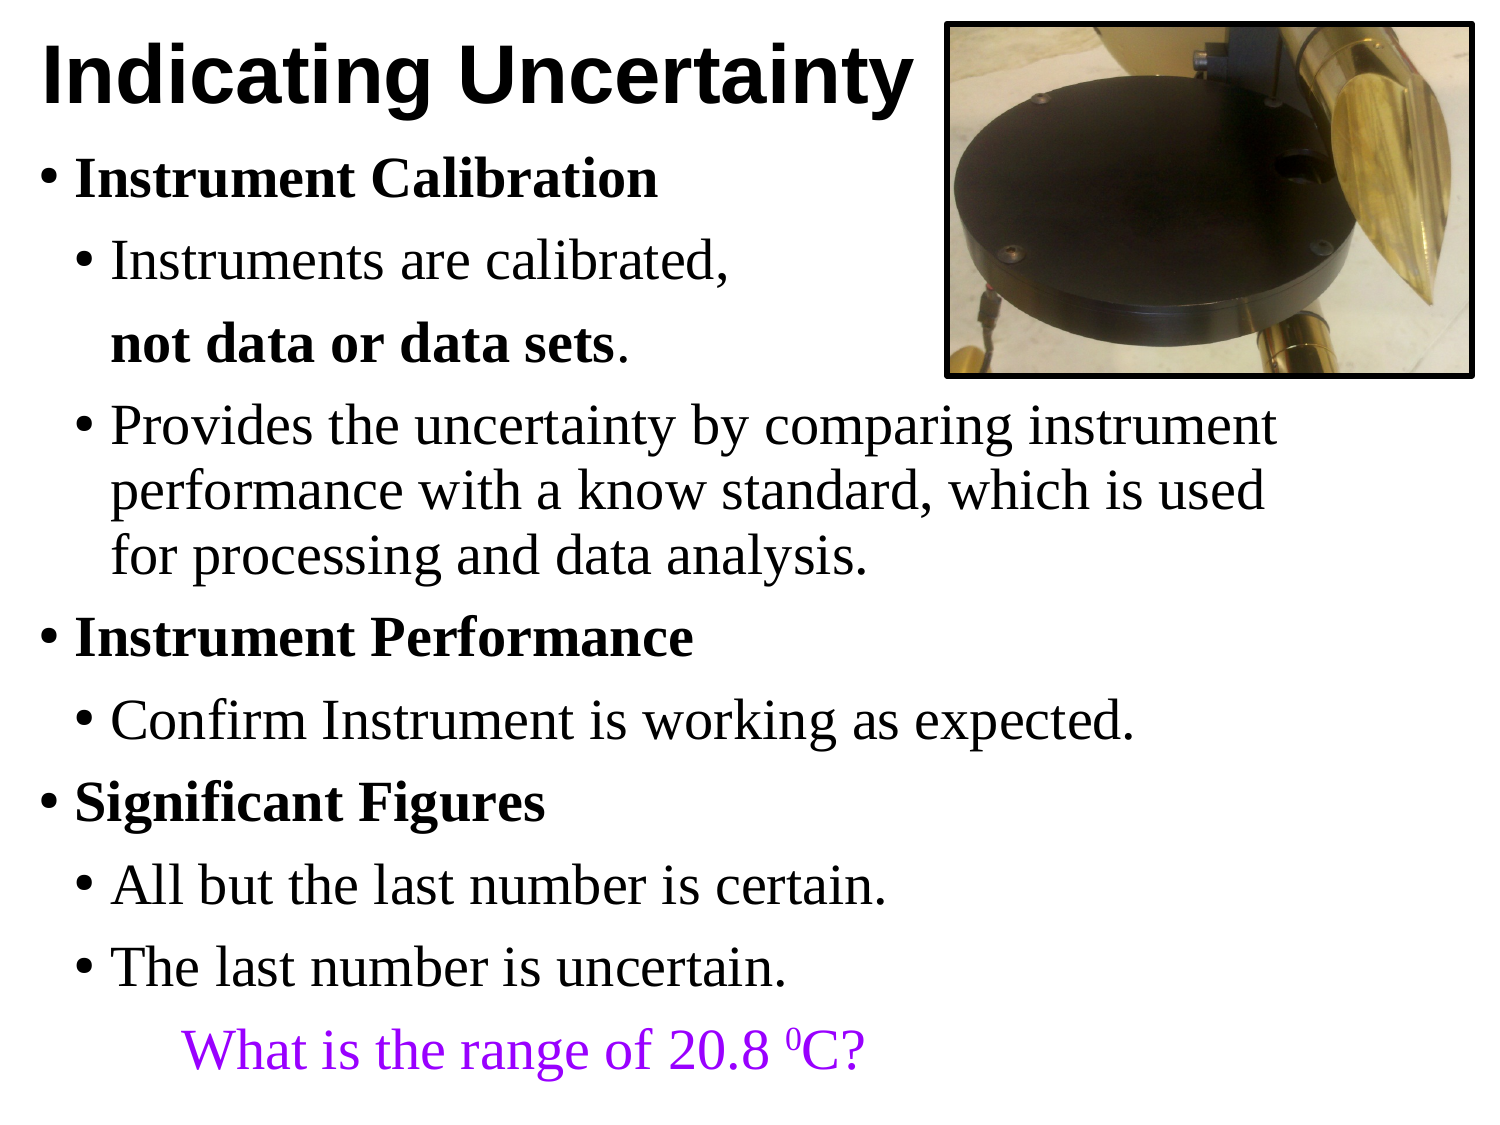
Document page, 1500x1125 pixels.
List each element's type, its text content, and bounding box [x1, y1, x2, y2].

picture [949, 26, 1469, 373]
text_box Instrument Calibration Instruments are calibrated, not data or data sets. Provides the uncertainty by comparing instrument performance with a know standard, which is used for processing and data analysis. Instrument Performance Confirm Instrument is working as expected. Significant Figures All but the last number is certain. The last number is uncertain. What is the range of 20.8 0C? [38, 145, 1314, 1085]
text_box Indicating Uncertainty [0, 28, 944, 137]
